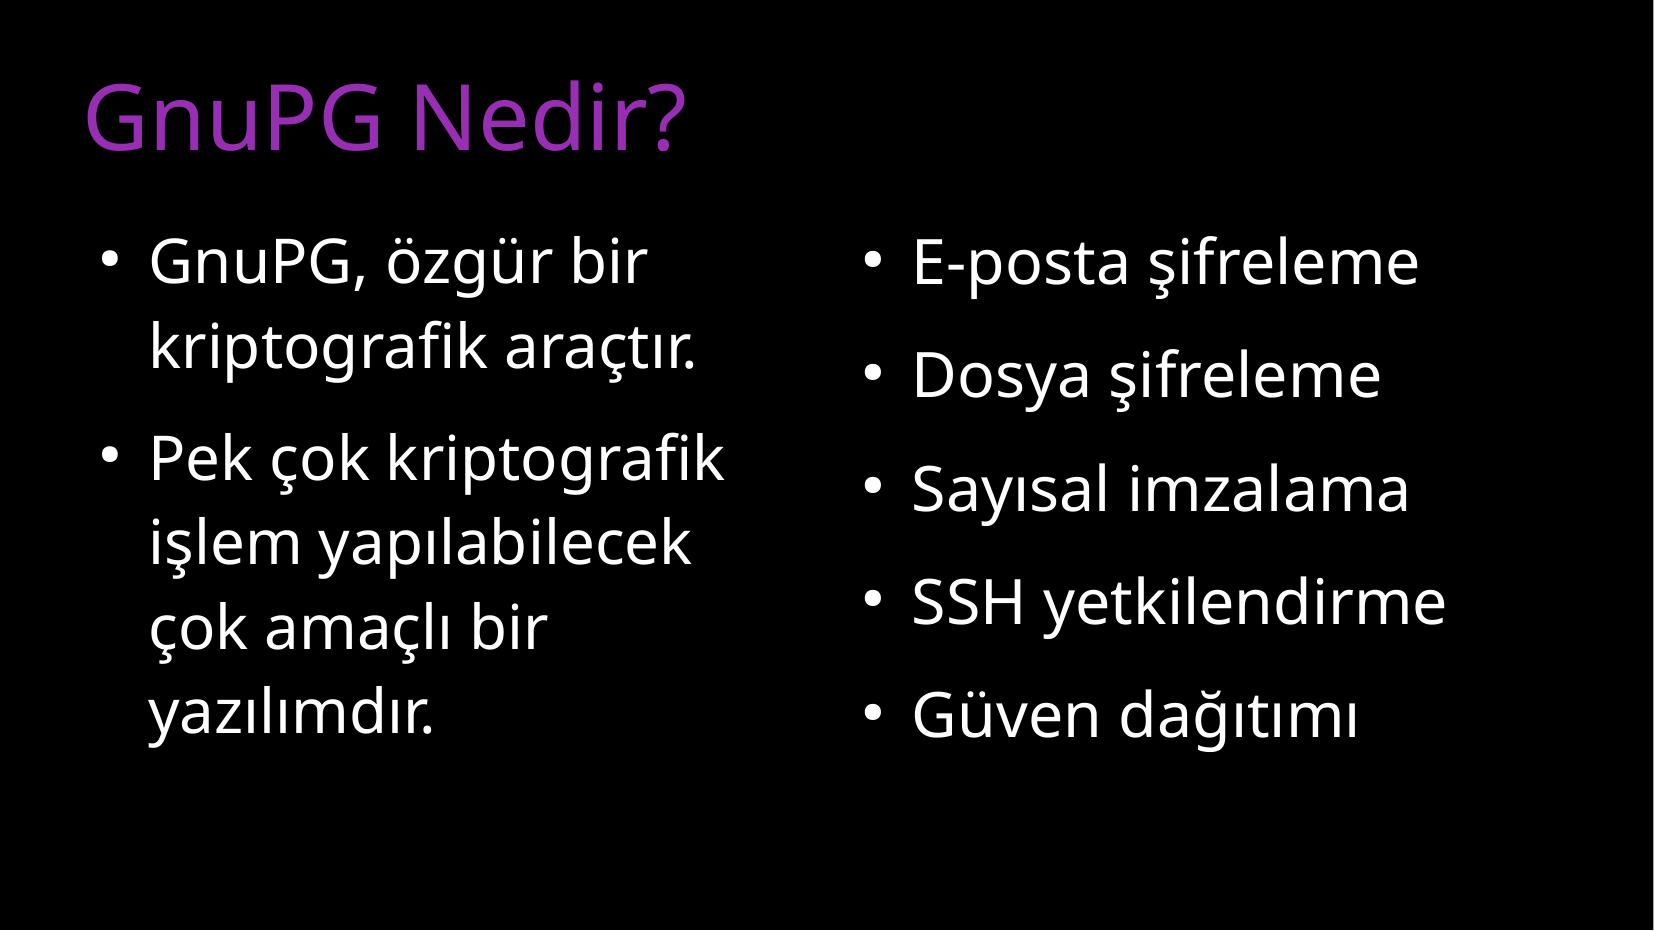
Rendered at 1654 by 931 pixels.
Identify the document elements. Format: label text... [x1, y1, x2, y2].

list E-posta şifreleme Dosya şifreleme Sayısal imzalama SSH yetkilendirme Güven dağıtımı [845, 217, 1572, 758]
list GnuPG, özgür bir kriptografik araçtır. Pek çok kriptografik işlem yapılabilecek çok amaçlı bir yazılımdır. [82, 217, 809, 758]
title GnuPG Nedir? [82, 37, 1571, 193]
